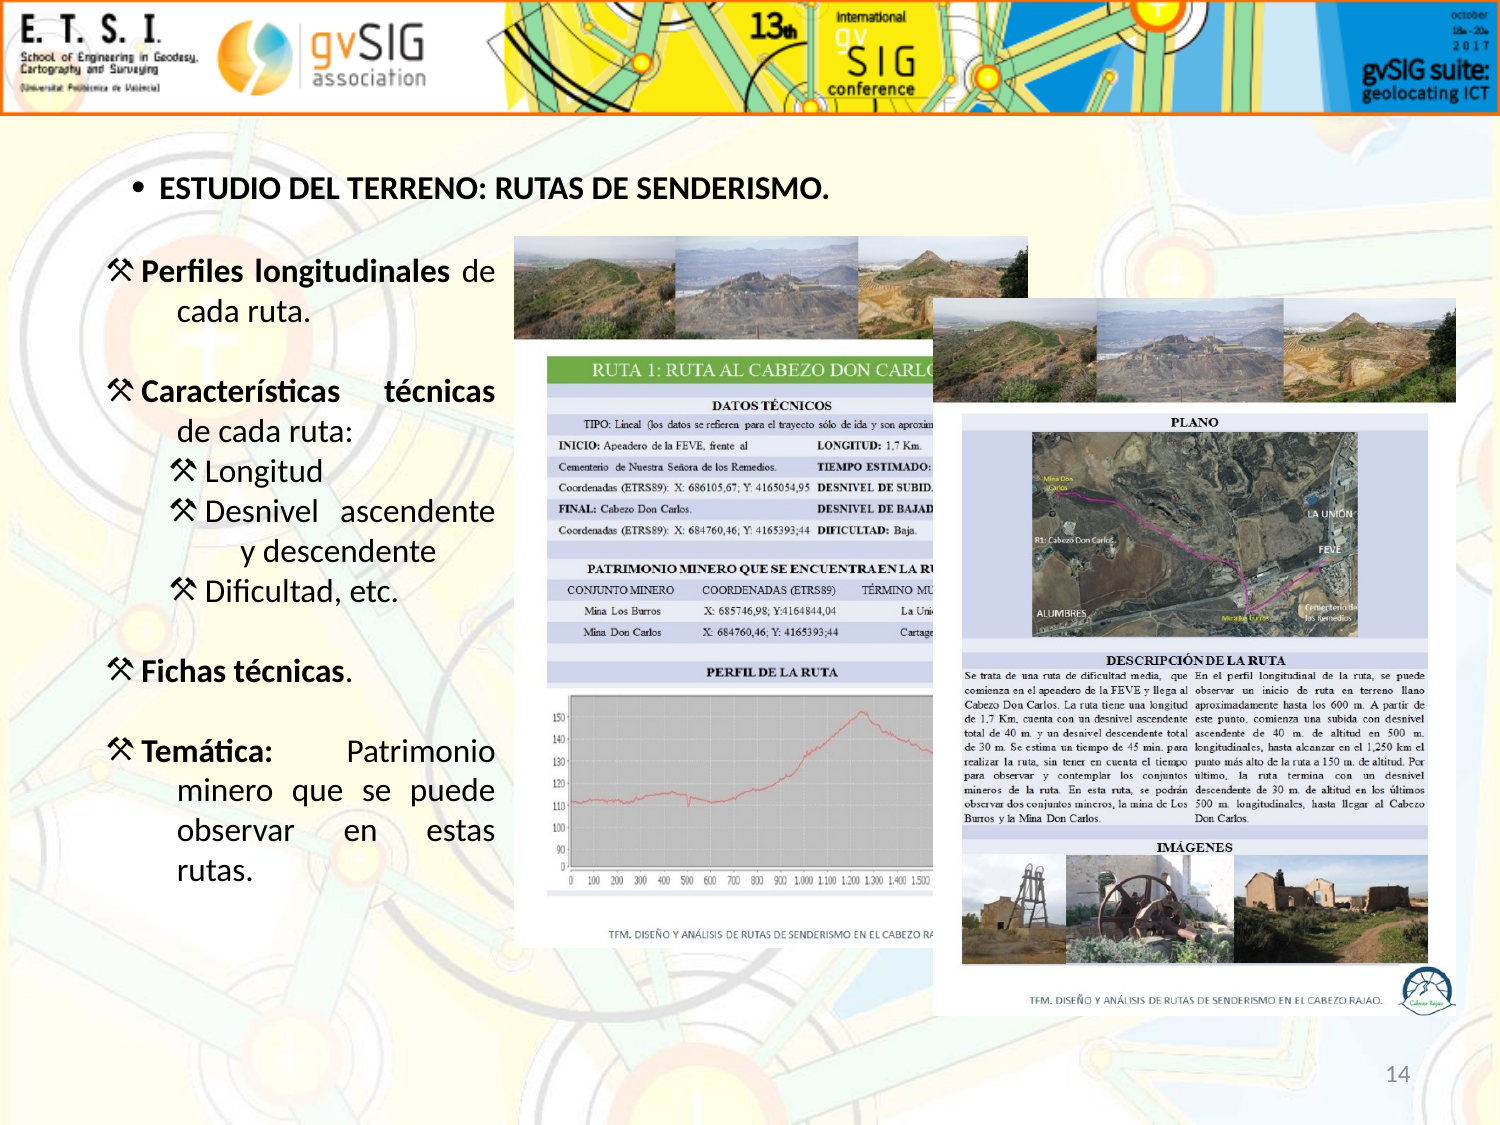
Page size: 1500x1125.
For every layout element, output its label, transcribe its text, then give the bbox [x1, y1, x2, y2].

text_box ESTUDIO DEL TERRENO: RUTAS DE SENDERISMO. [78, 160, 1209, 206]
picture [0, 0, 1500, 1125]
text_box Perfiles longitudinales de cada ruta. Características técnicas de cada ruta: Longitud Desnivel ascendente y descendente Dificultad, etc. Fichas técnicas. Temática: Patrimonio minero que se puede observar en estas rutas. [53, 244, 503, 1087]
text_box <número> [1370, 1042, 1500, 1103]
